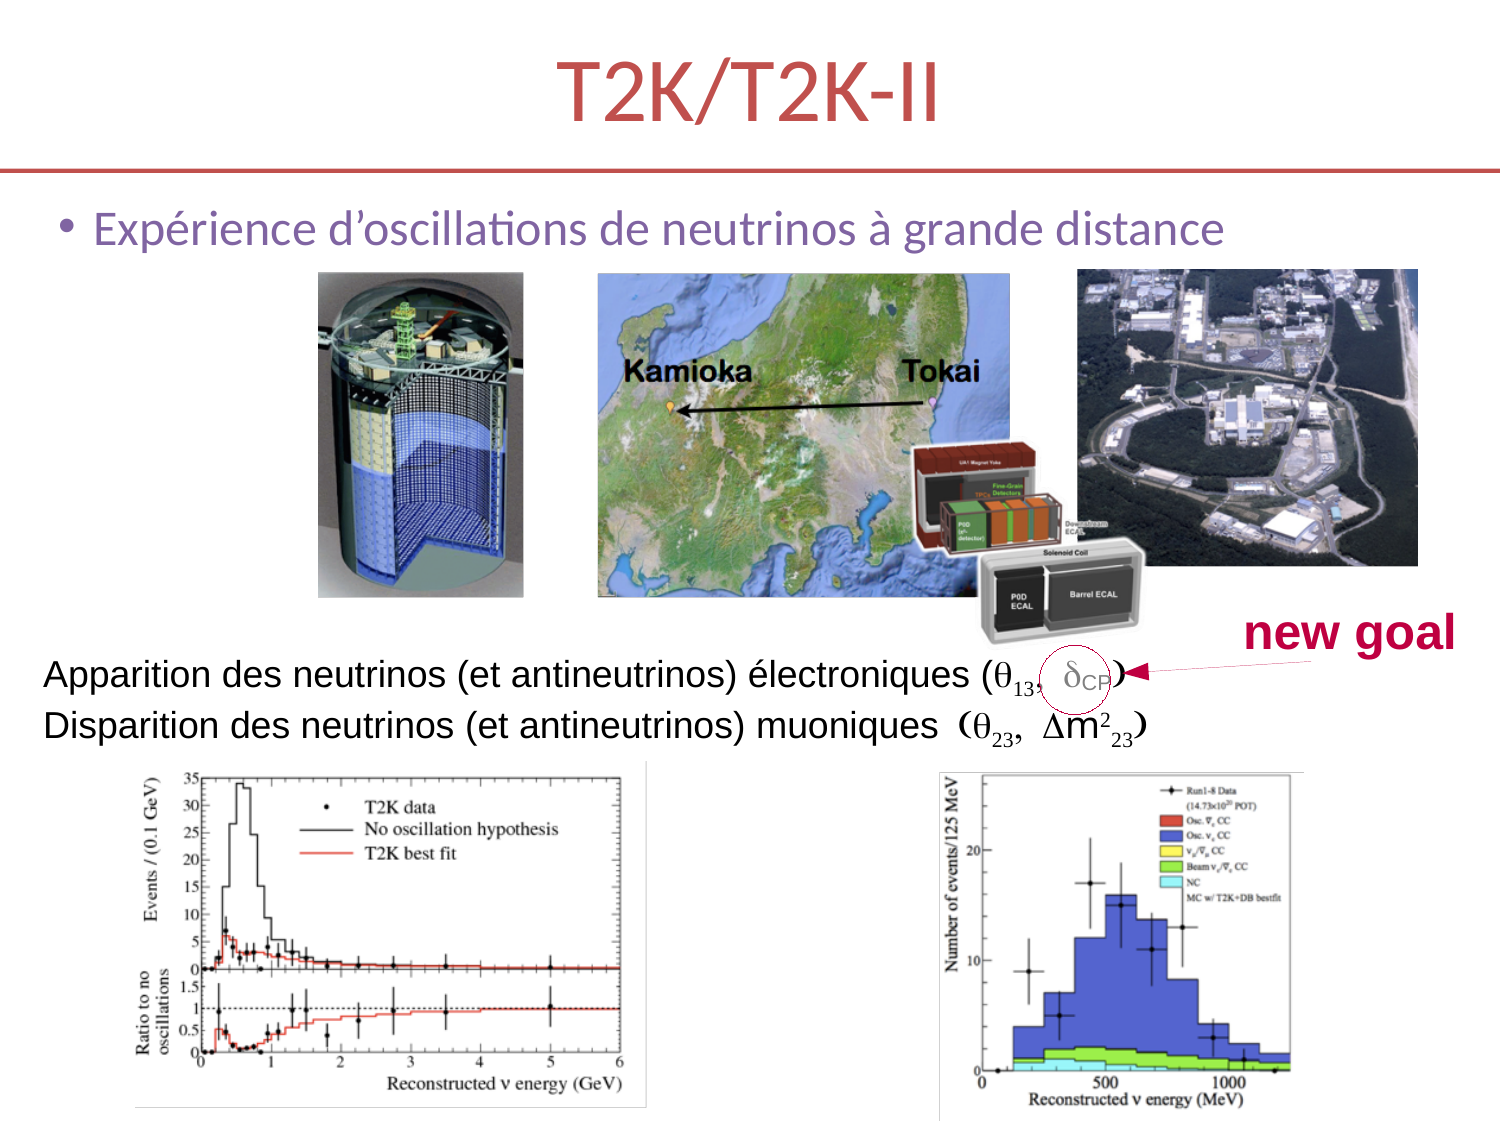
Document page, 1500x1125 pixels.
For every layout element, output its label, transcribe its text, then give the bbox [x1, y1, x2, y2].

text_box Expérience d’oscillations de neutrinos à grande distance [43, 187, 1460, 1043]
picture [135, 761, 1304, 1121]
picture [318, 269, 1418, 652]
text_box T2K/T2K-II [75, 29, 1425, 141]
text_box [1039, 645, 1111, 715]
text_box new goal [1228, 596, 1473, 668]
